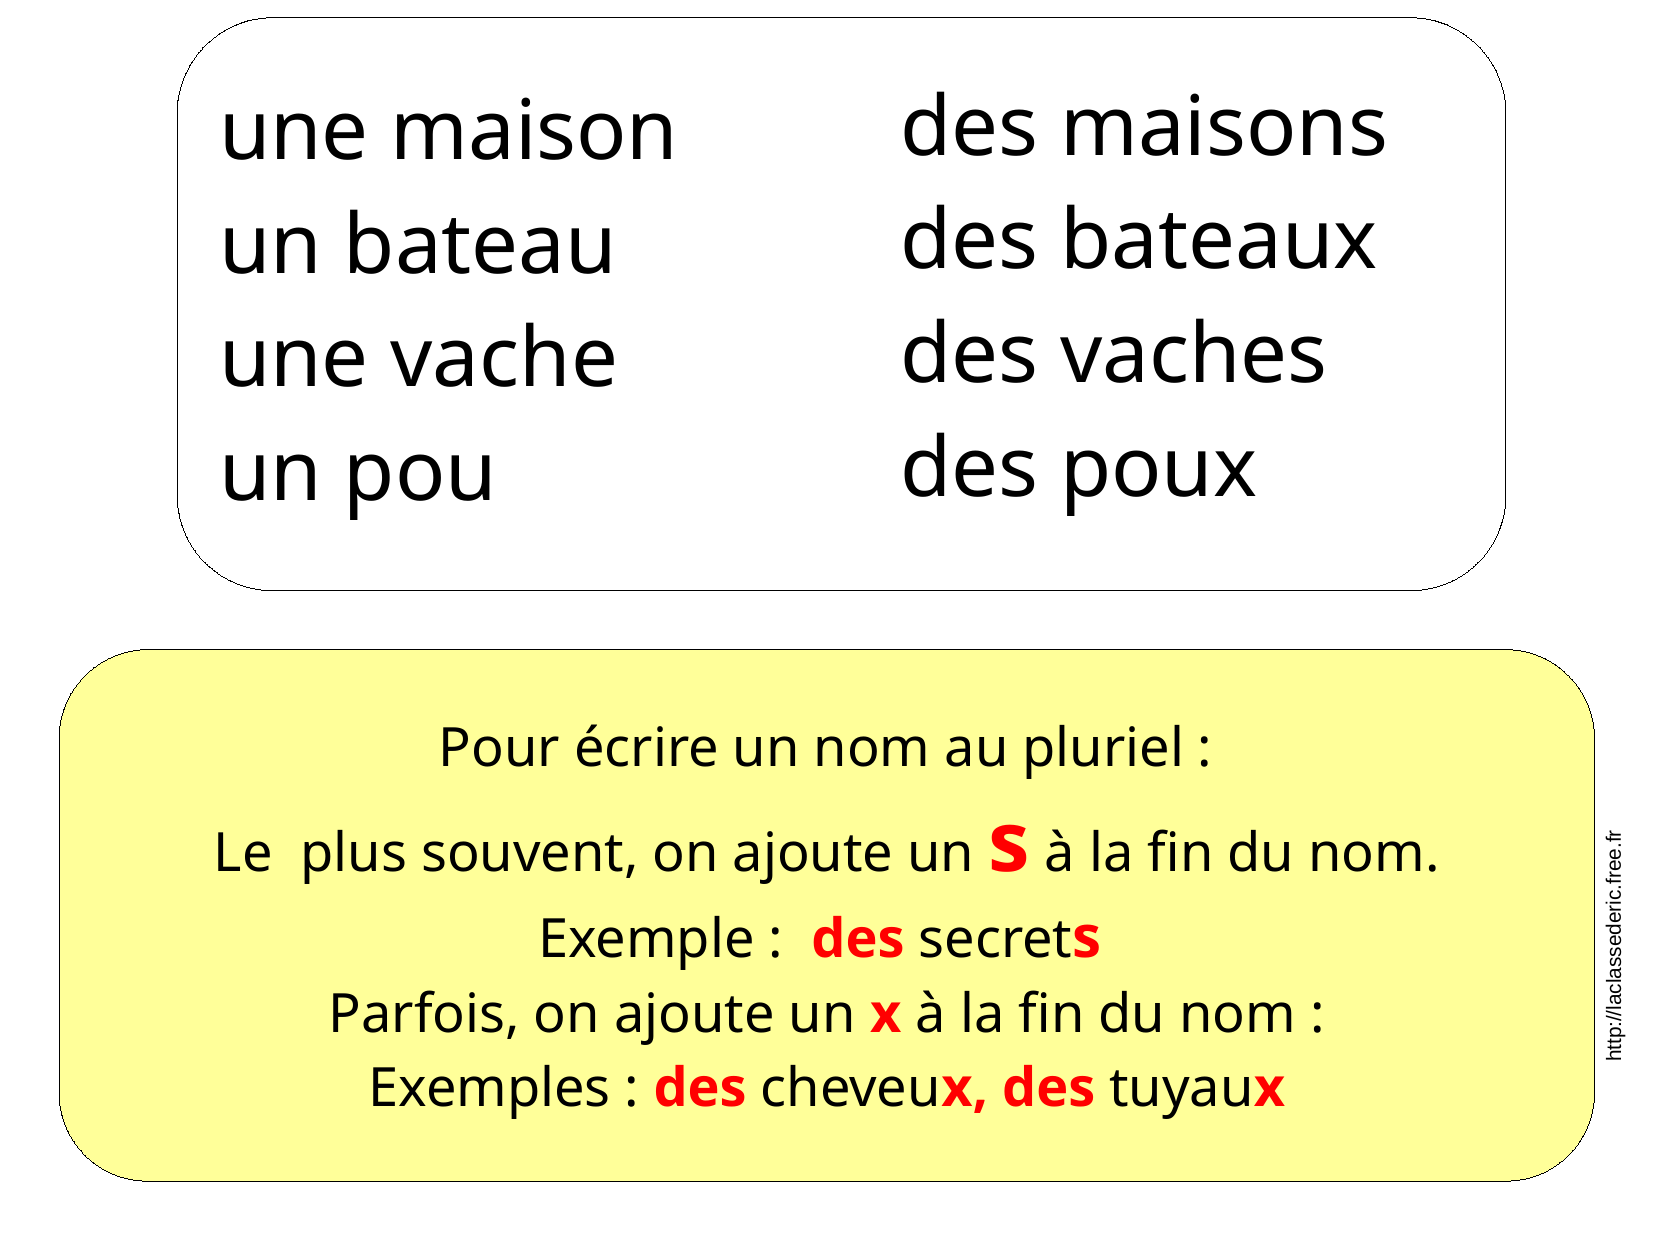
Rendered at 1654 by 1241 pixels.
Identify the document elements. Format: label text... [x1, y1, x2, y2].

text_box Pour écrire un nom au pluriel : Le plus souvent, on ajoute un s à la fin du nom. Exemple : des secrets Parfois, on ajoute un x à la fin du nom : Exemples : des cheveux, des tuyaux [59, 649, 1595, 1182]
text_box une maison un bateau une vache un pou [204, 63, 650, 619]
text_box des maisons des bateaux des vaches des poux [885, 59, 1388, 614]
text_box http://laclassederic.free.fr [1594, 814, 1633, 1077]
